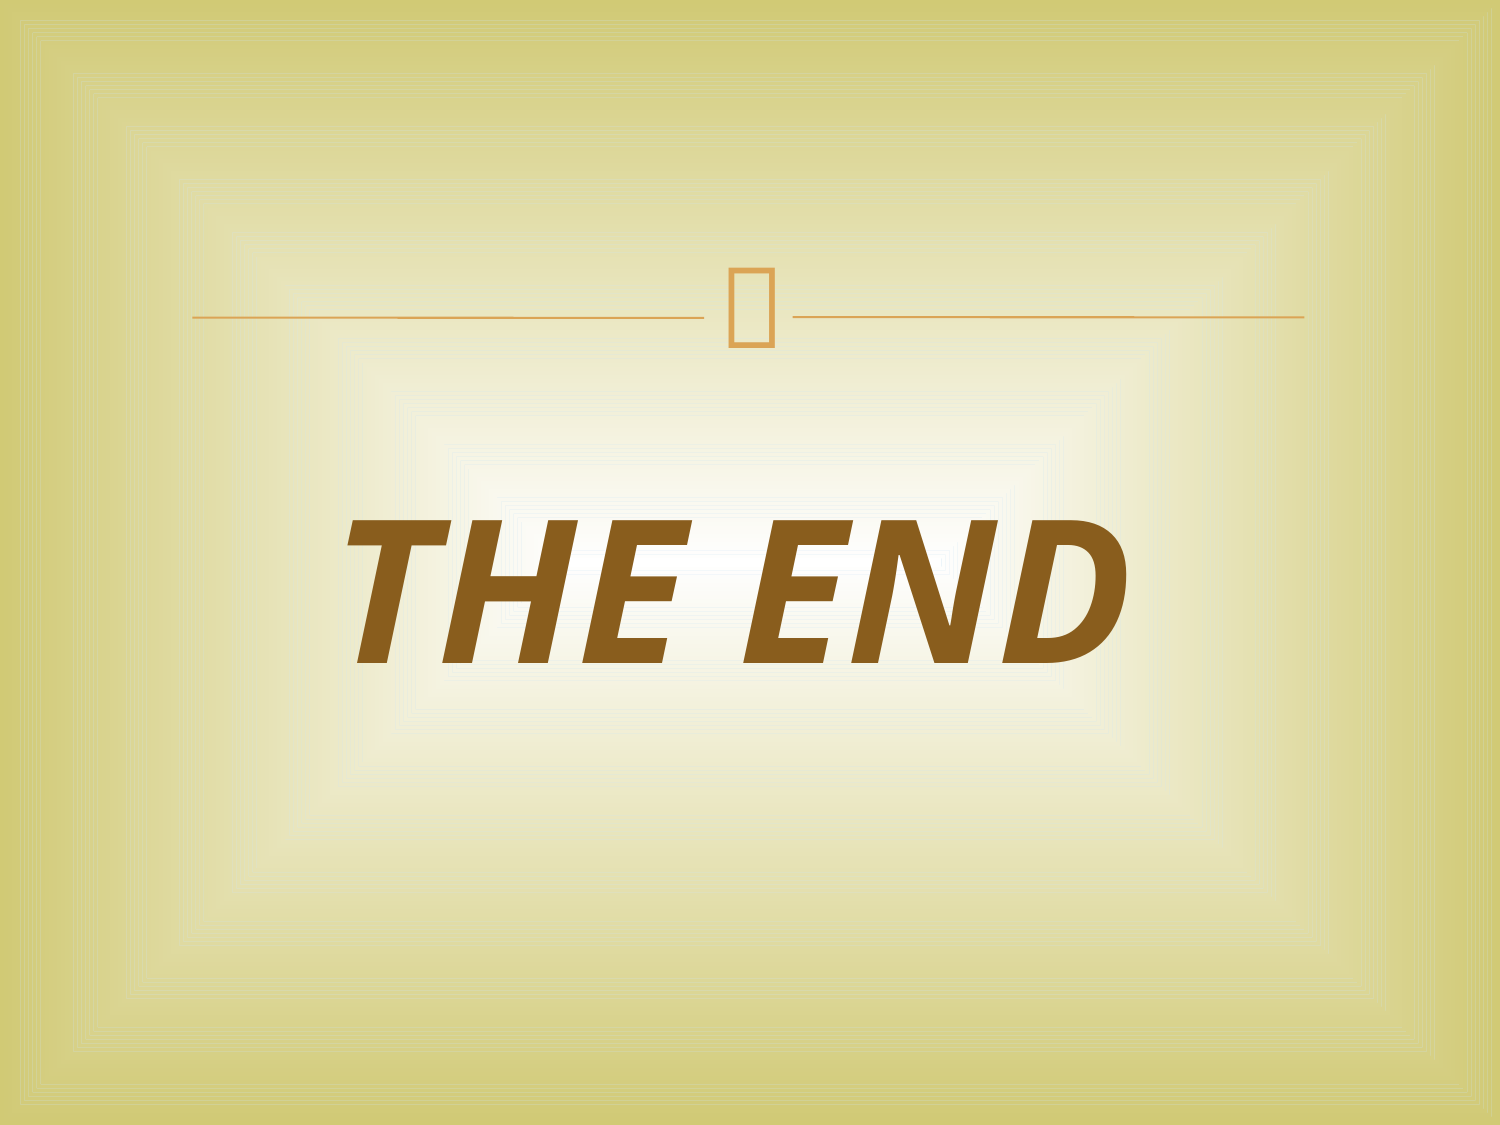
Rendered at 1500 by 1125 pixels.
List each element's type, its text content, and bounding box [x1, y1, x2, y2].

title THE END [88, 456, 1376, 787]
